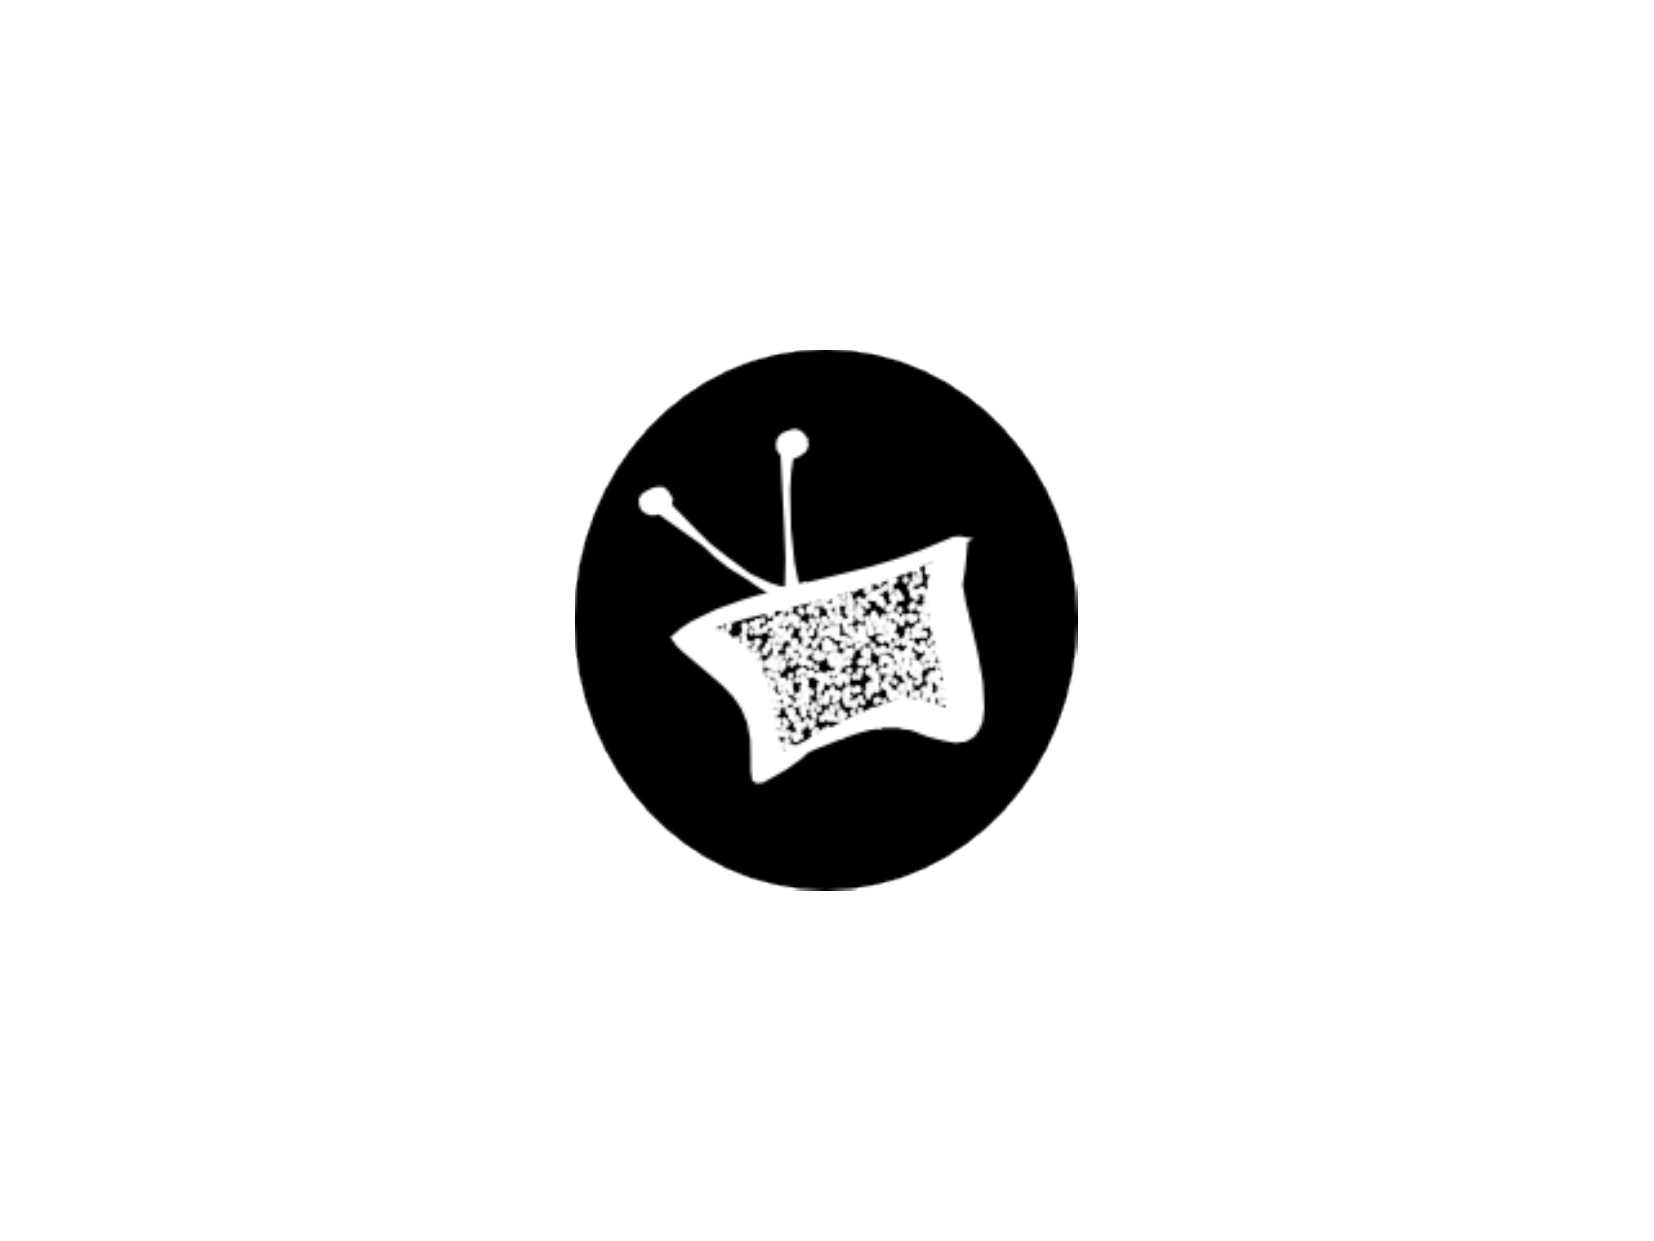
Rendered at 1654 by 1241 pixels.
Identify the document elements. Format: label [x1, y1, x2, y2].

picture [575, 350, 1078, 891]
